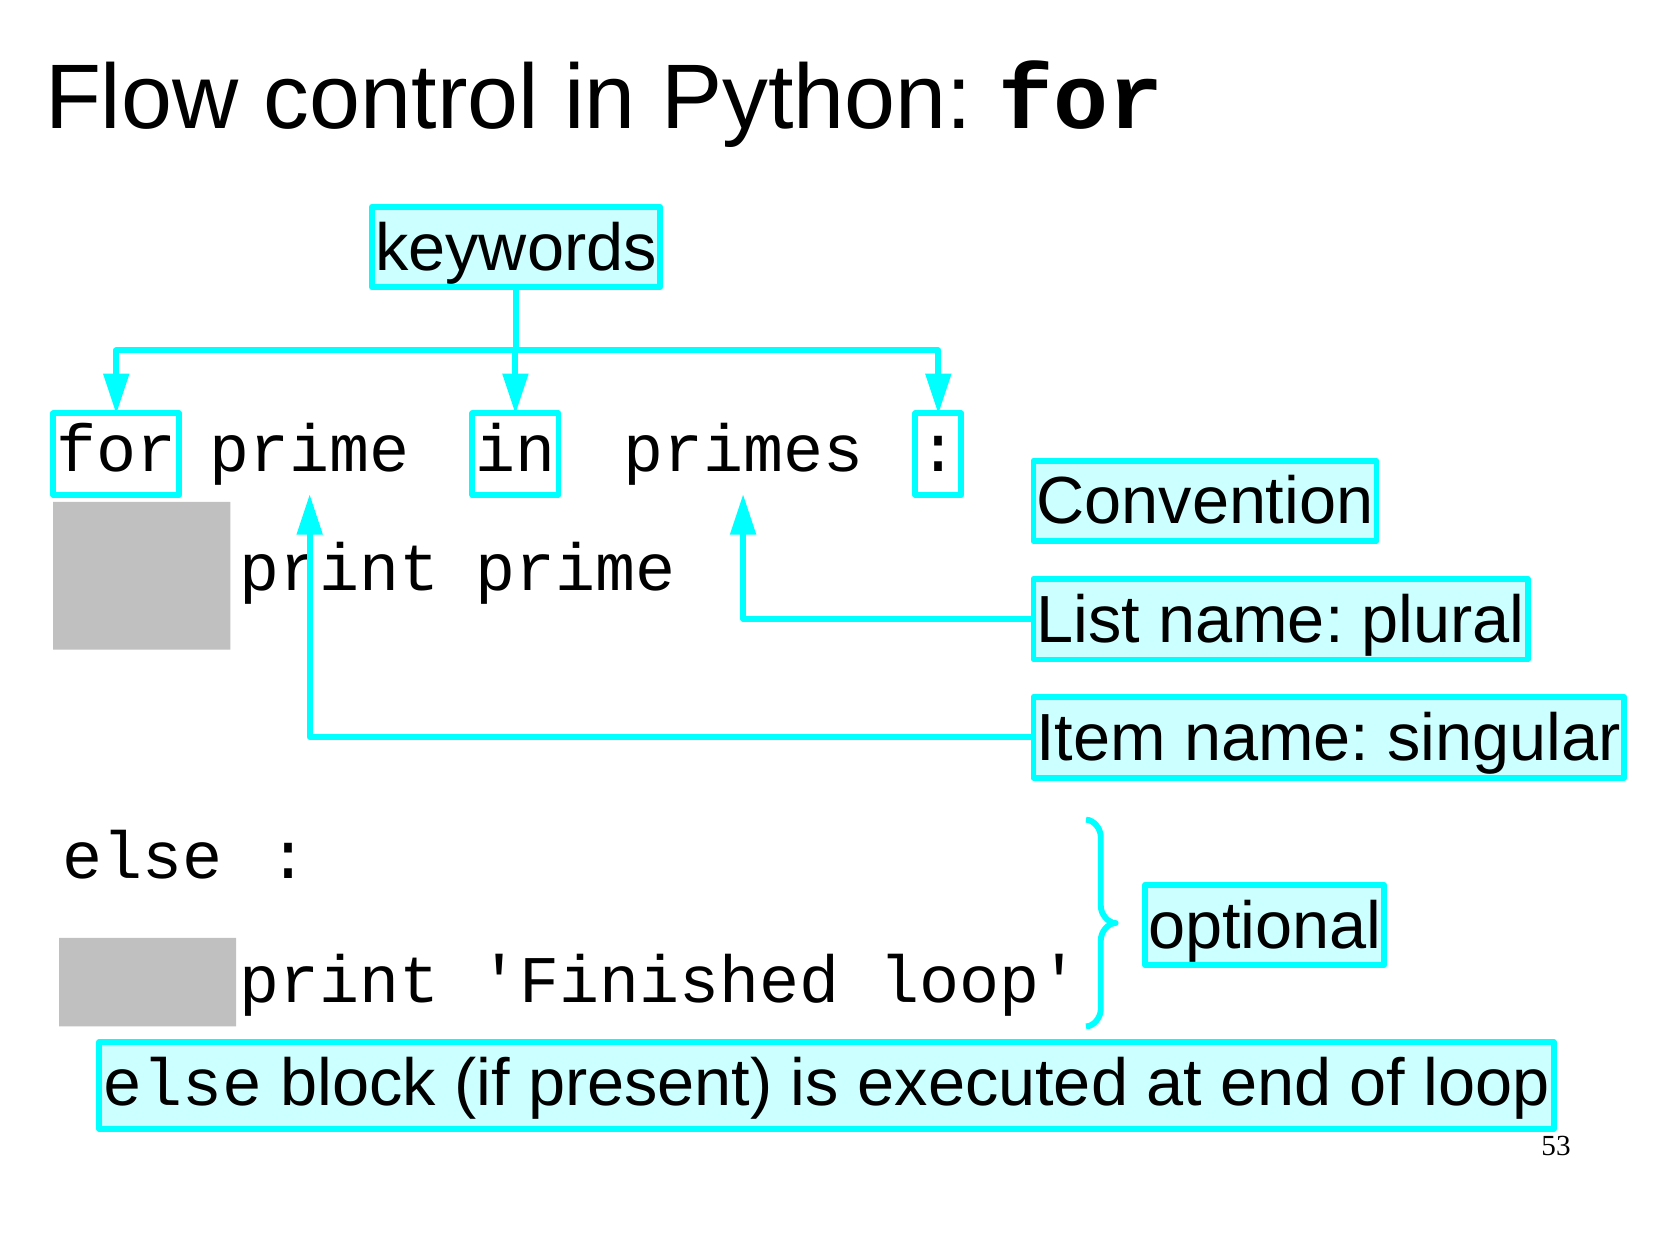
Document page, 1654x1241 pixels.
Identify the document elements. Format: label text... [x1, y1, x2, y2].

text_box prime [206, 413, 413, 495]
text_box in [472, 413, 559, 495]
text_box else [59, 819, 226, 902]
text_box [59, 937, 237, 1027]
text_box for [53, 413, 180, 495]
text_box Flow control in Python: for [42, 42, 1168, 159]
text_box prime [472, 531, 679, 613]
text_box Convention [1033, 460, 1377, 542]
text_box [53, 501, 231, 650]
text_box : [265, 819, 312, 902]
text_box print [236, 531, 307, 613]
text_box : [915, 413, 962, 495]
text_box else block (if present) is executed at end of loop [99, 1042, 1554, 1129]
text_box keywords [372, 206, 661, 288]
text_box Item name: singular [1033, 696, 1625, 778]
text_box primes [620, 413, 867, 495]
text_box print [313, 531, 443, 613]
text_box List name: plural [1033, 578, 1528, 660]
text_box print 'Finished loop' [237, 943, 1083, 1026]
text_box optional [1145, 884, 1385, 966]
